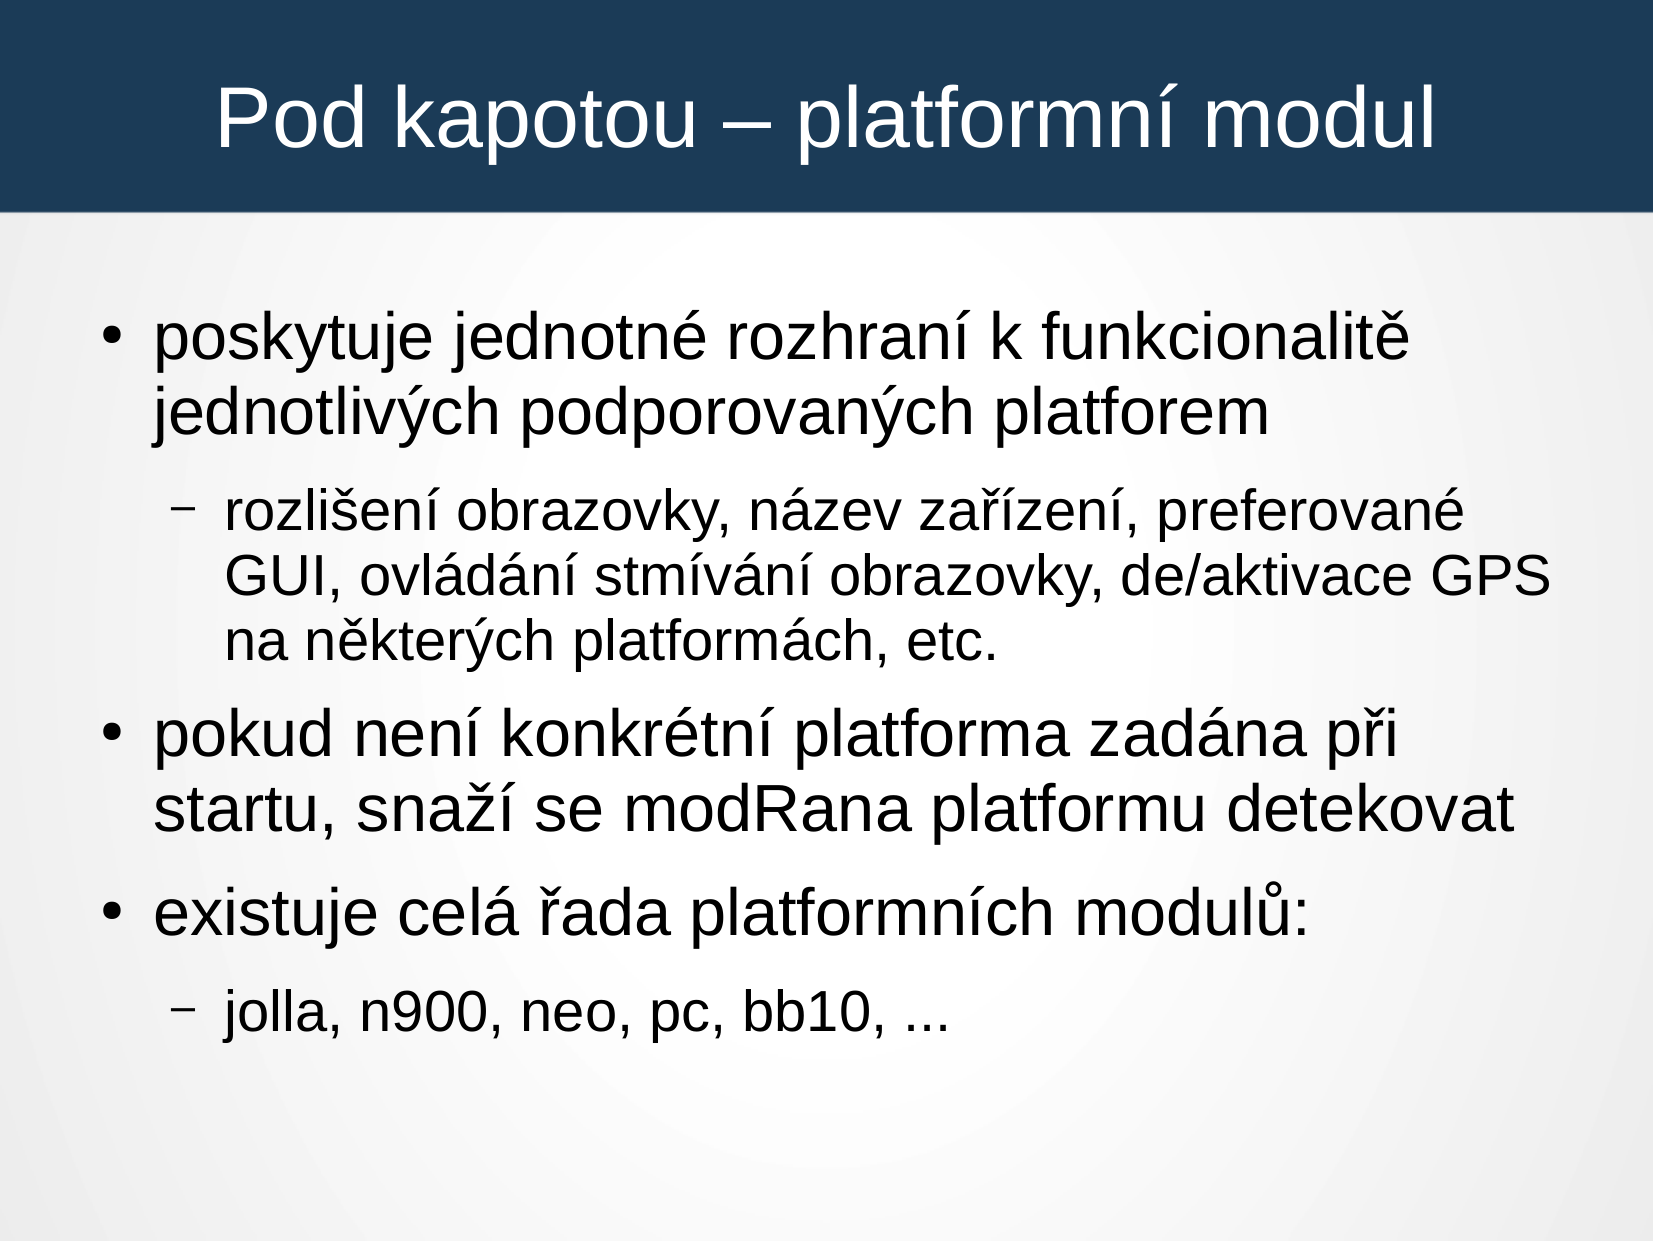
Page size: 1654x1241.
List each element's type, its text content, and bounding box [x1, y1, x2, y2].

list poskytuje jednotné rozhraní k funkcionalitě jednotlivých podporovaných platforem rozlišení obrazovky, název zařízení, preferované GUI, ovládání stmívání obrazovky, de/aktivace GPS na některých platformách, etc. pokud není konkrétní platforma zadána při startu, snaží se modRana platformu detekovat existuje celá řada platformních modulů: jolla, n900, neo, pc, bb10, ... [82, 299, 1571, 1063]
title Pod kapotou – platformní modul [82, 47, 1571, 189]
picture [0, 0, 1653, 1241]
